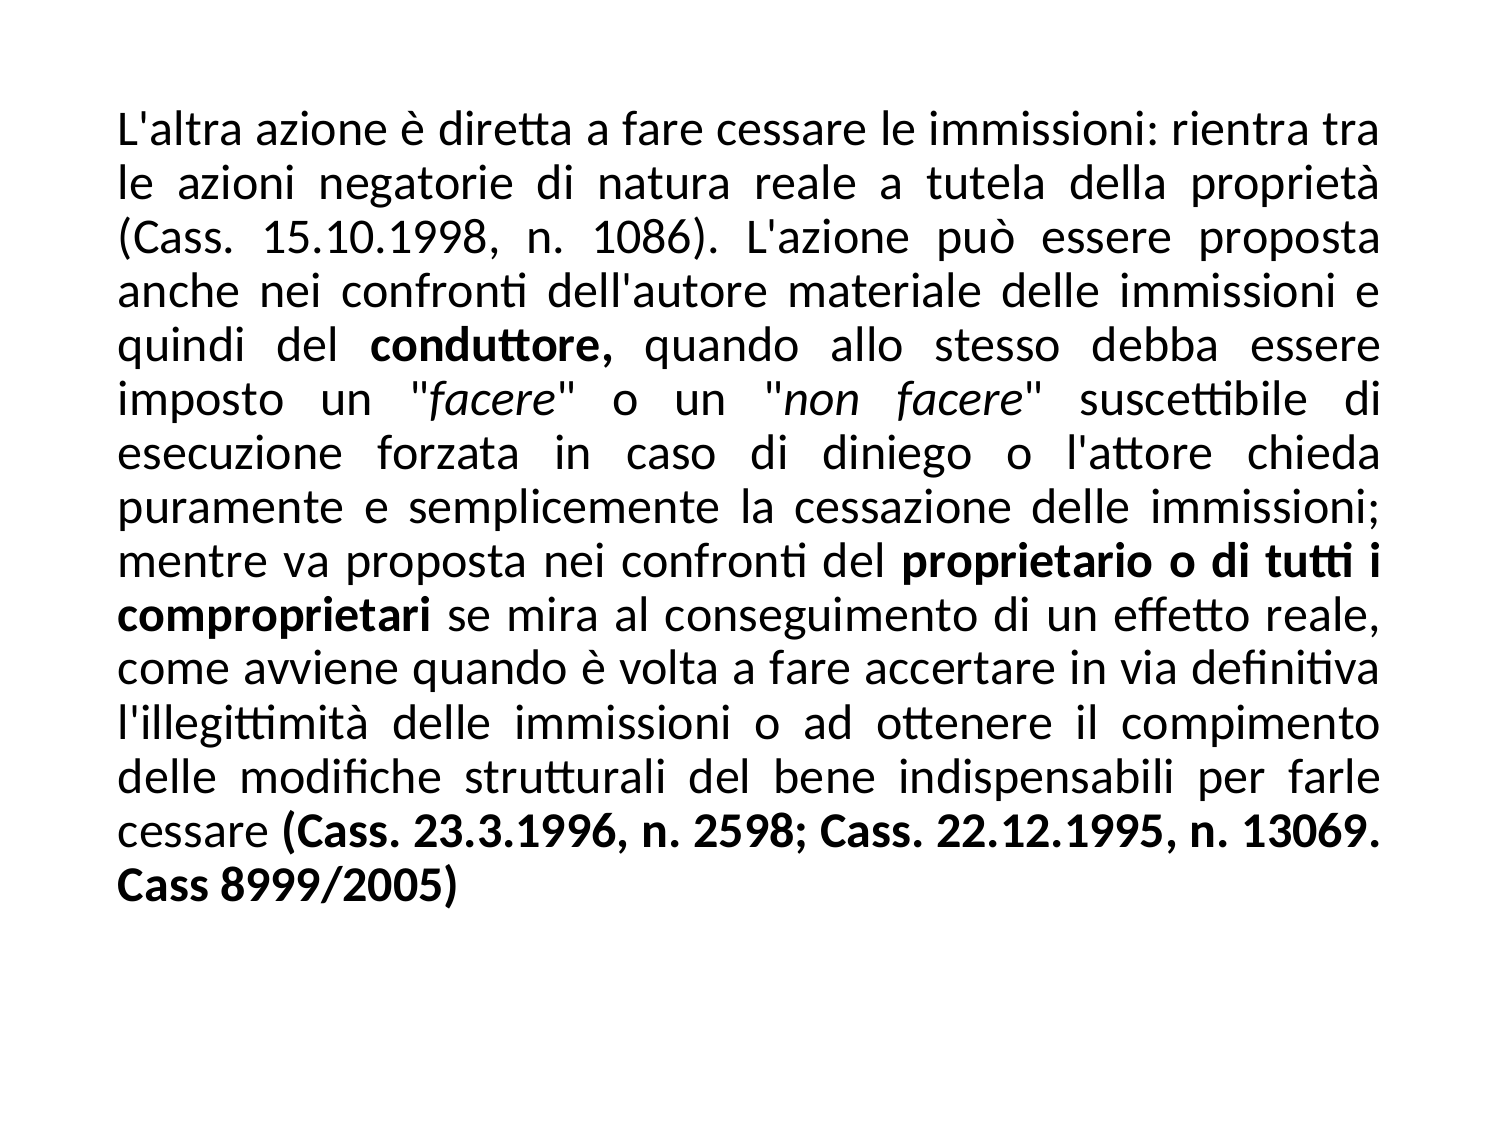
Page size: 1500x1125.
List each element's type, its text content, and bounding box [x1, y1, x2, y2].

list L'altra azione è diretta a fare cessare le immissioni: rientra tra le azioni negatorie di natura reale a tutela della proprietà (Cass. 15.10.1998, n. 1086). L'azione può essere proposta anche nei confronti dell'autore materiale delle immissioni e quindi del conduttore, quando allo stesso debba essere imposto un "facere" o un "non facere" suscettibile di esecuzione forzata in caso di diniego o l'attore chieda puramente e semplicemente la cessazione delle immissioni; mentre va proposta nei confronti del proprietario o di tutti i comproprietari se mira al conseguimento di un effetto reale, come avviene quando è volta a fare accertare in via definitiva l'illegittimità delle immissioni o ad ottenere il compimento delle modifiche strutturali del bene indispensabili per farle cessare (Cass. 23.3.1996, n. 2598; Cass. 22.12.1995, n. 13069. Cass 8999/2005) [103, 94, 1397, 1014]
